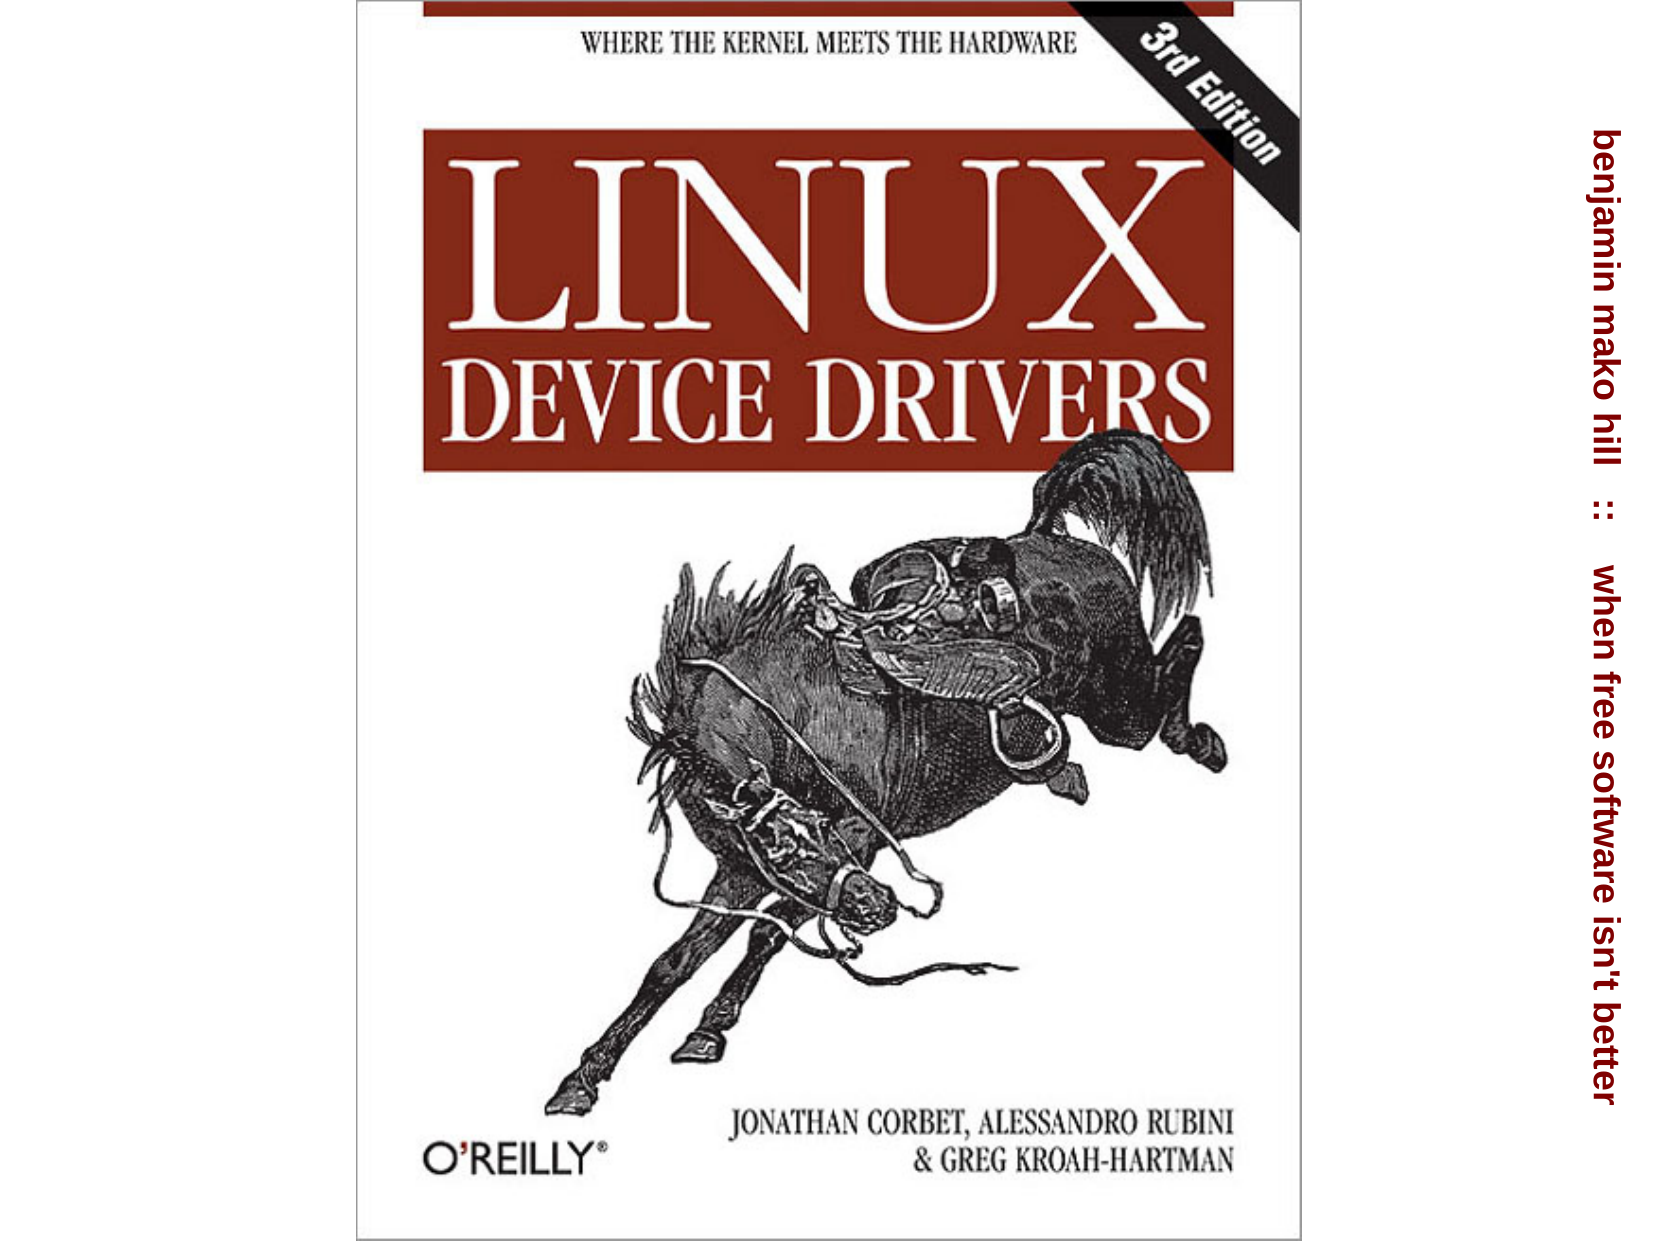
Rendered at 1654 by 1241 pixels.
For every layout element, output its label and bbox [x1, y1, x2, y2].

picture [356, 0, 1302, 1241]
